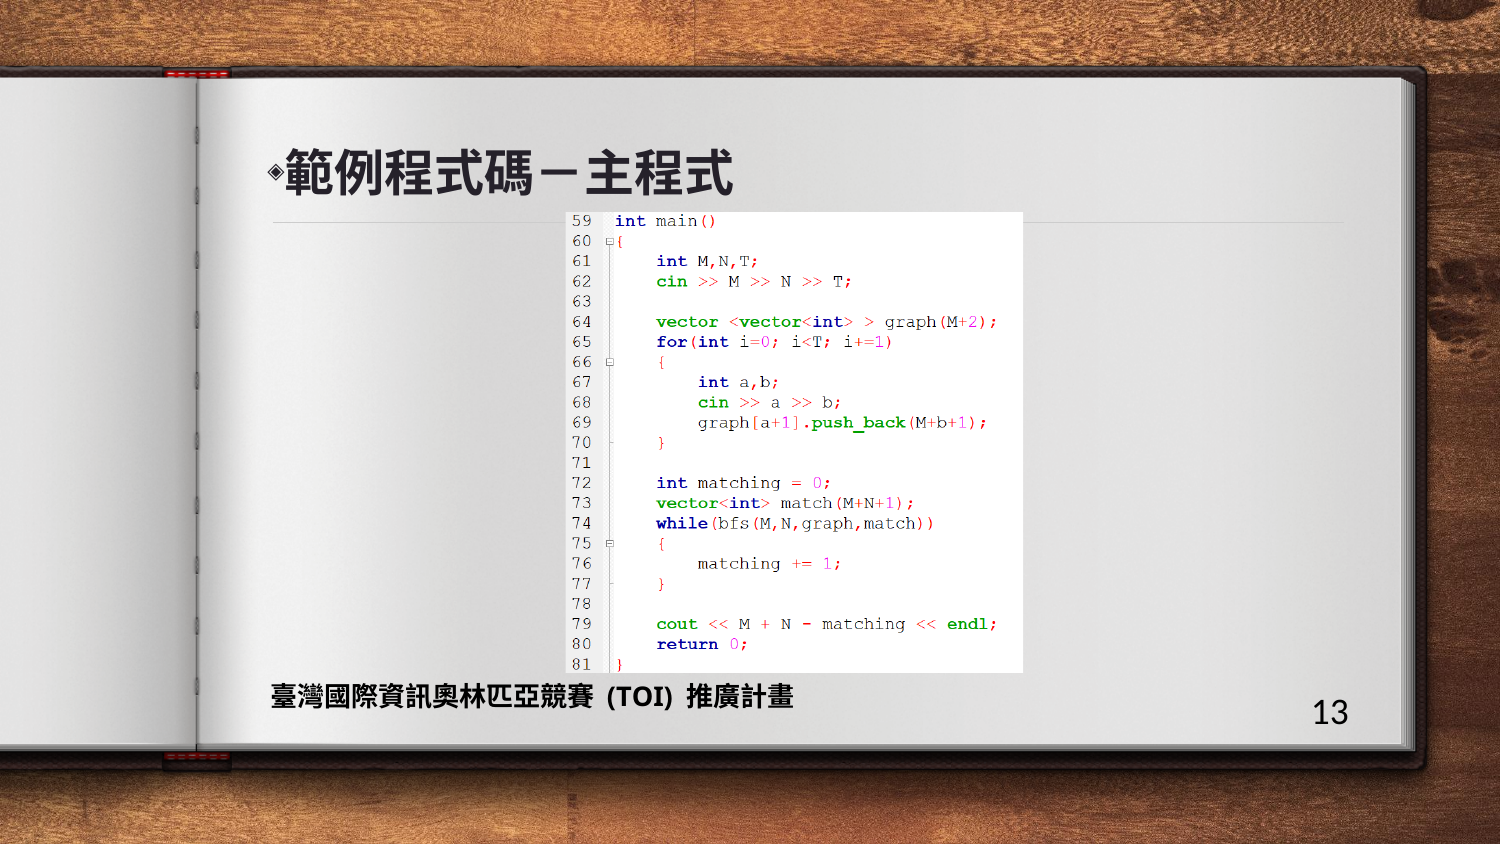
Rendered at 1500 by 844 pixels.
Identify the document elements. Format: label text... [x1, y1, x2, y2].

list 範例程式碼－主程式 [252, 126, 1194, 226]
text_box [1295, 672, 1386, 737]
chart [565, 212, 1024, 673]
